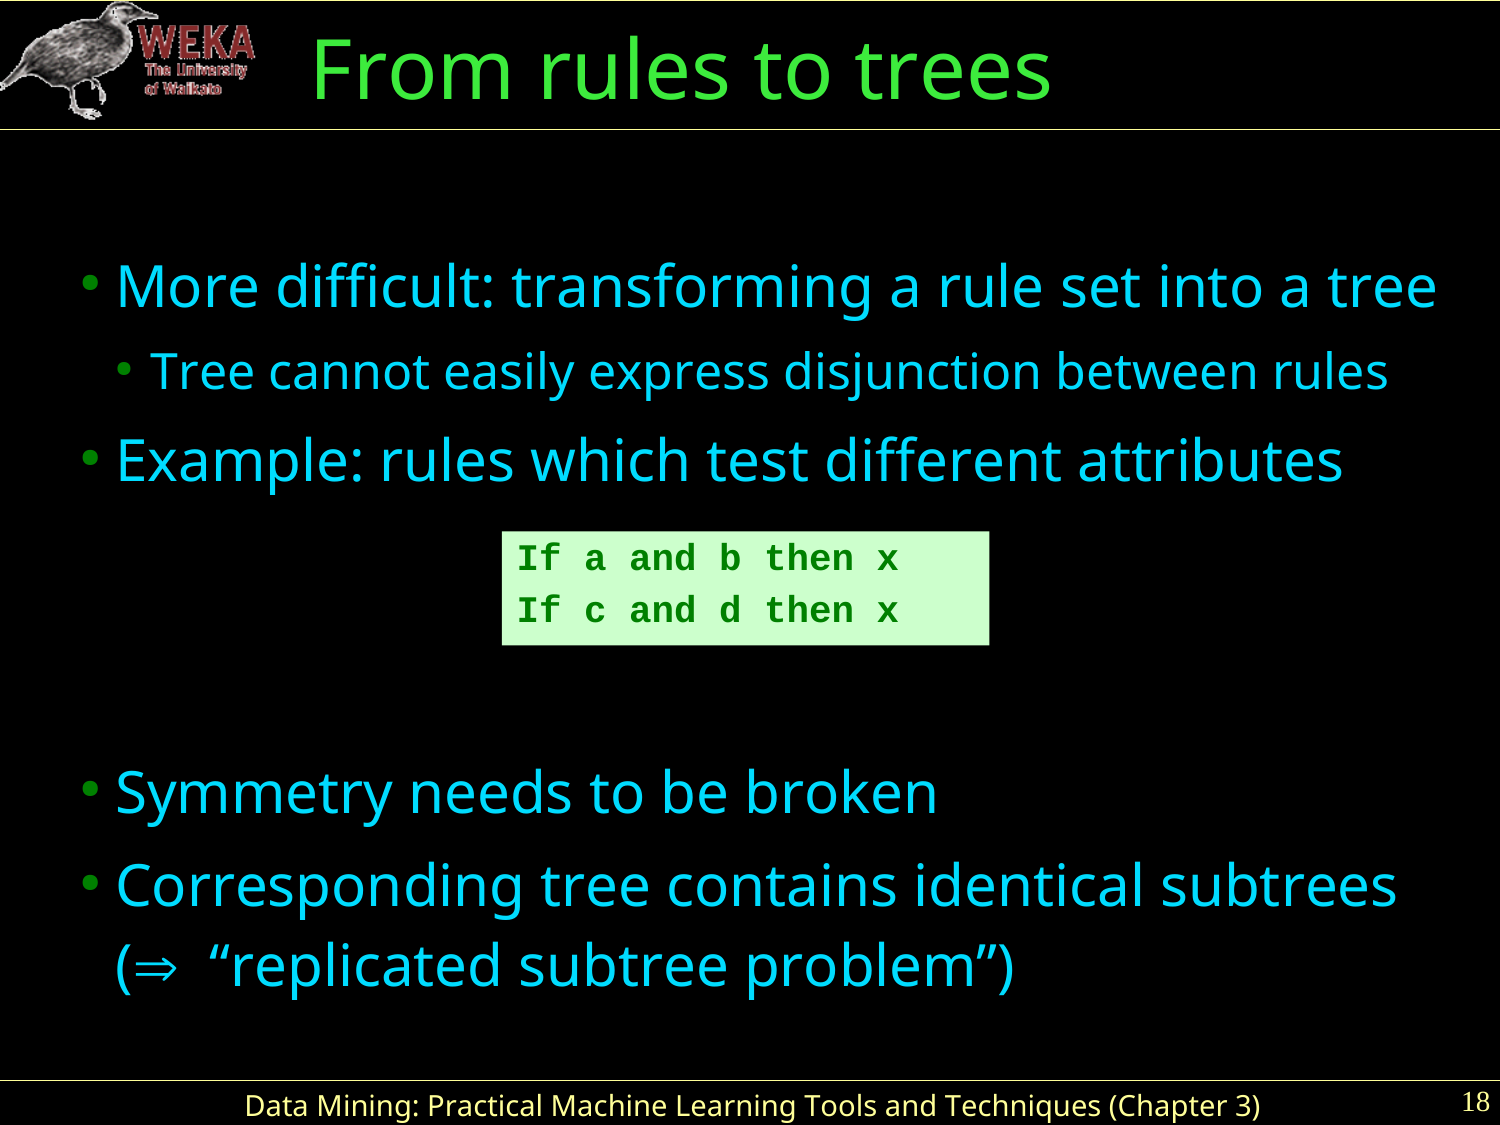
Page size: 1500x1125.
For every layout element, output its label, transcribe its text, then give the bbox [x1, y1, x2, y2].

text_box If a and b then x If c and d then x [501, 531, 990, 646]
text_box More difficult: transforming a rule set into a tree Tree cannot easily express disjunction between rules Example: rules which test different attributes Symmetry needs to be broken Corresponding tree contains identical subtrees ( “replicated subtree problem”) [29, 237, 1477, 913]
title From rules to trees [295, 0, 1500, 148]
picture [0, 1, 266, 129]
